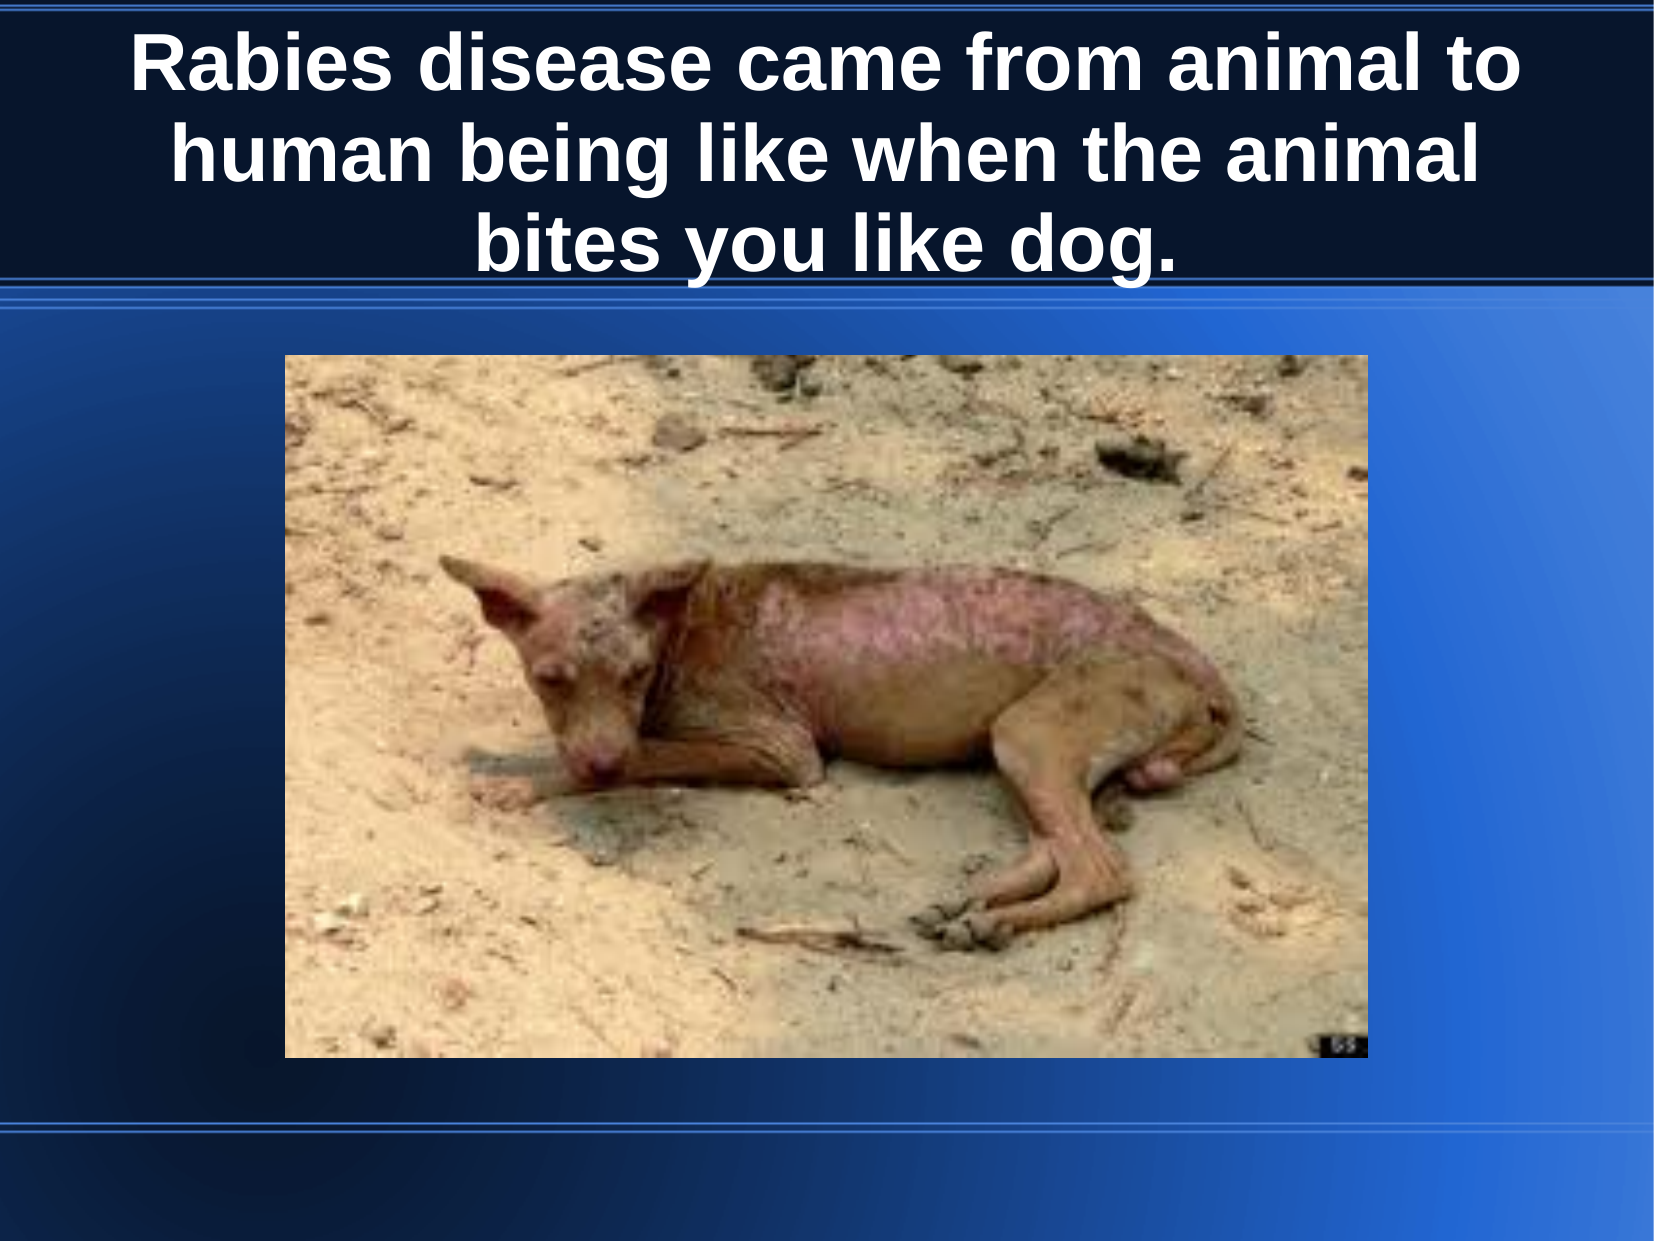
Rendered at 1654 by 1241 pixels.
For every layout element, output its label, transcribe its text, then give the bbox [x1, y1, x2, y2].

title Rabies disease came from animal to human being like when the animal bites you like dog. [82, 17, 1571, 289]
picture [0, 0, 1654, 1241]
